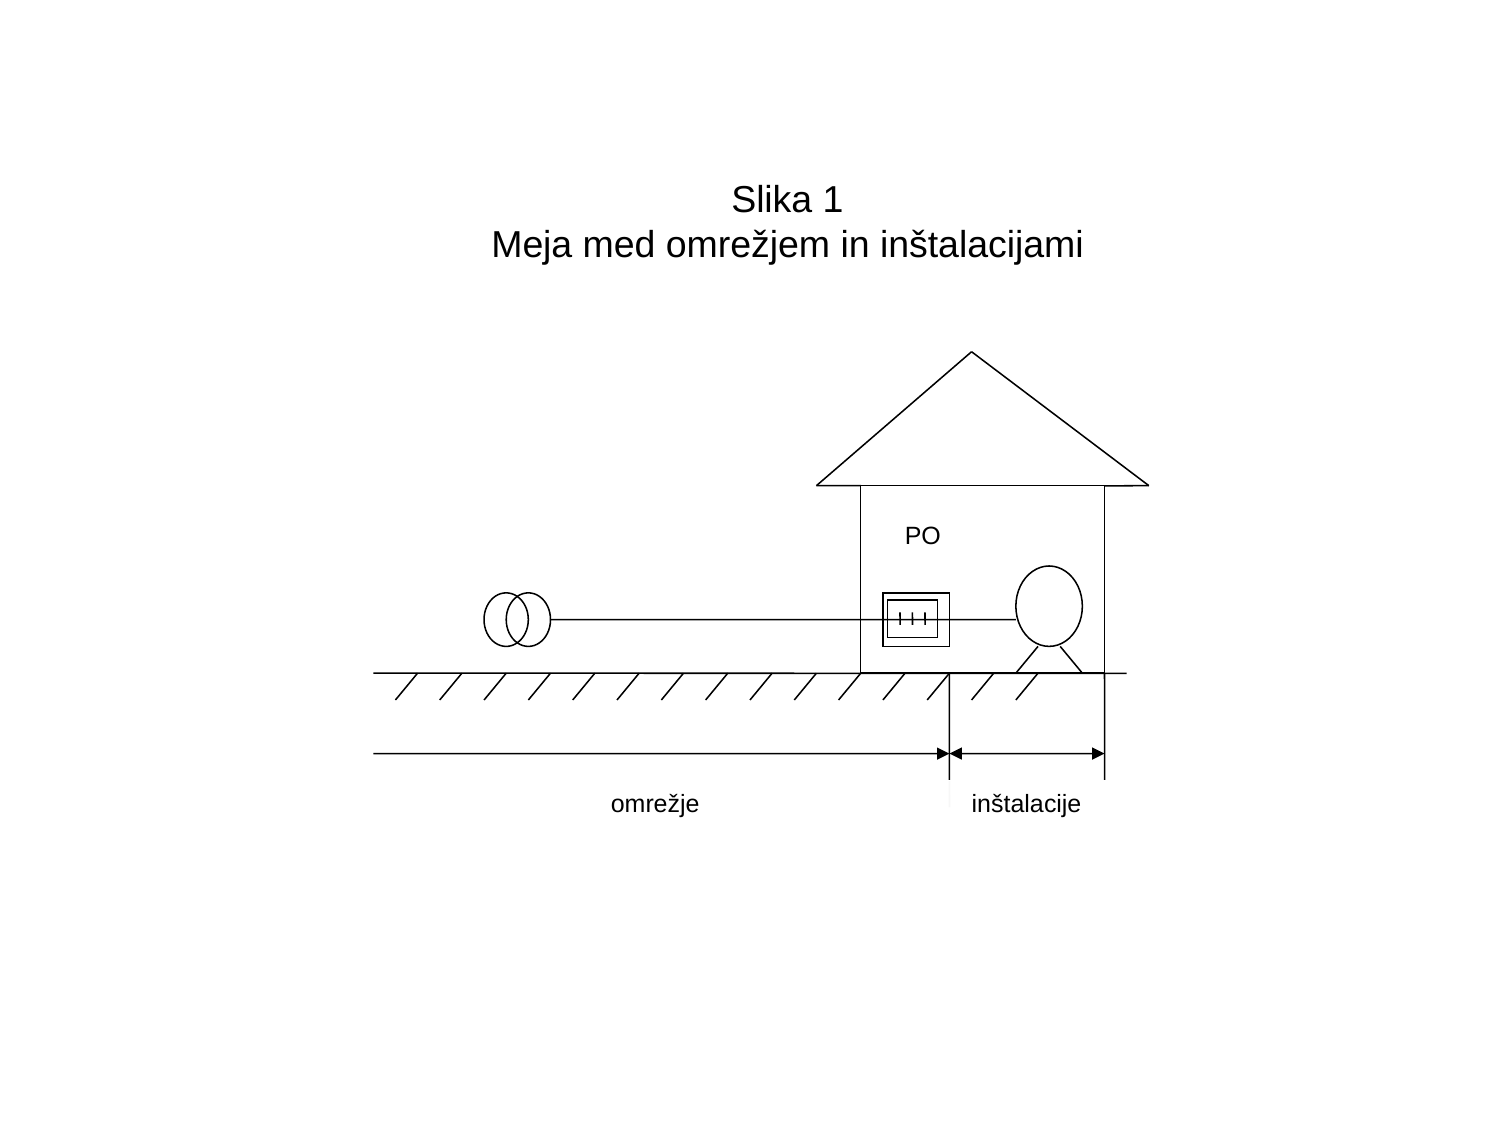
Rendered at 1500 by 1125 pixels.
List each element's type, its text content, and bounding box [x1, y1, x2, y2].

text_box [484, 592, 516, 647]
text_box omrežje inštalacije [484, 780, 1149, 834]
text_box PO [882, 512, 972, 566]
title Slika 1 Meja med omrežjem in inštalacijami [150, 99, 1425, 342]
text_box [888, 601, 937, 618]
text_box [860, 485, 1105, 674]
text_box [888, 621, 937, 637]
text_box [508, 597, 529, 642]
